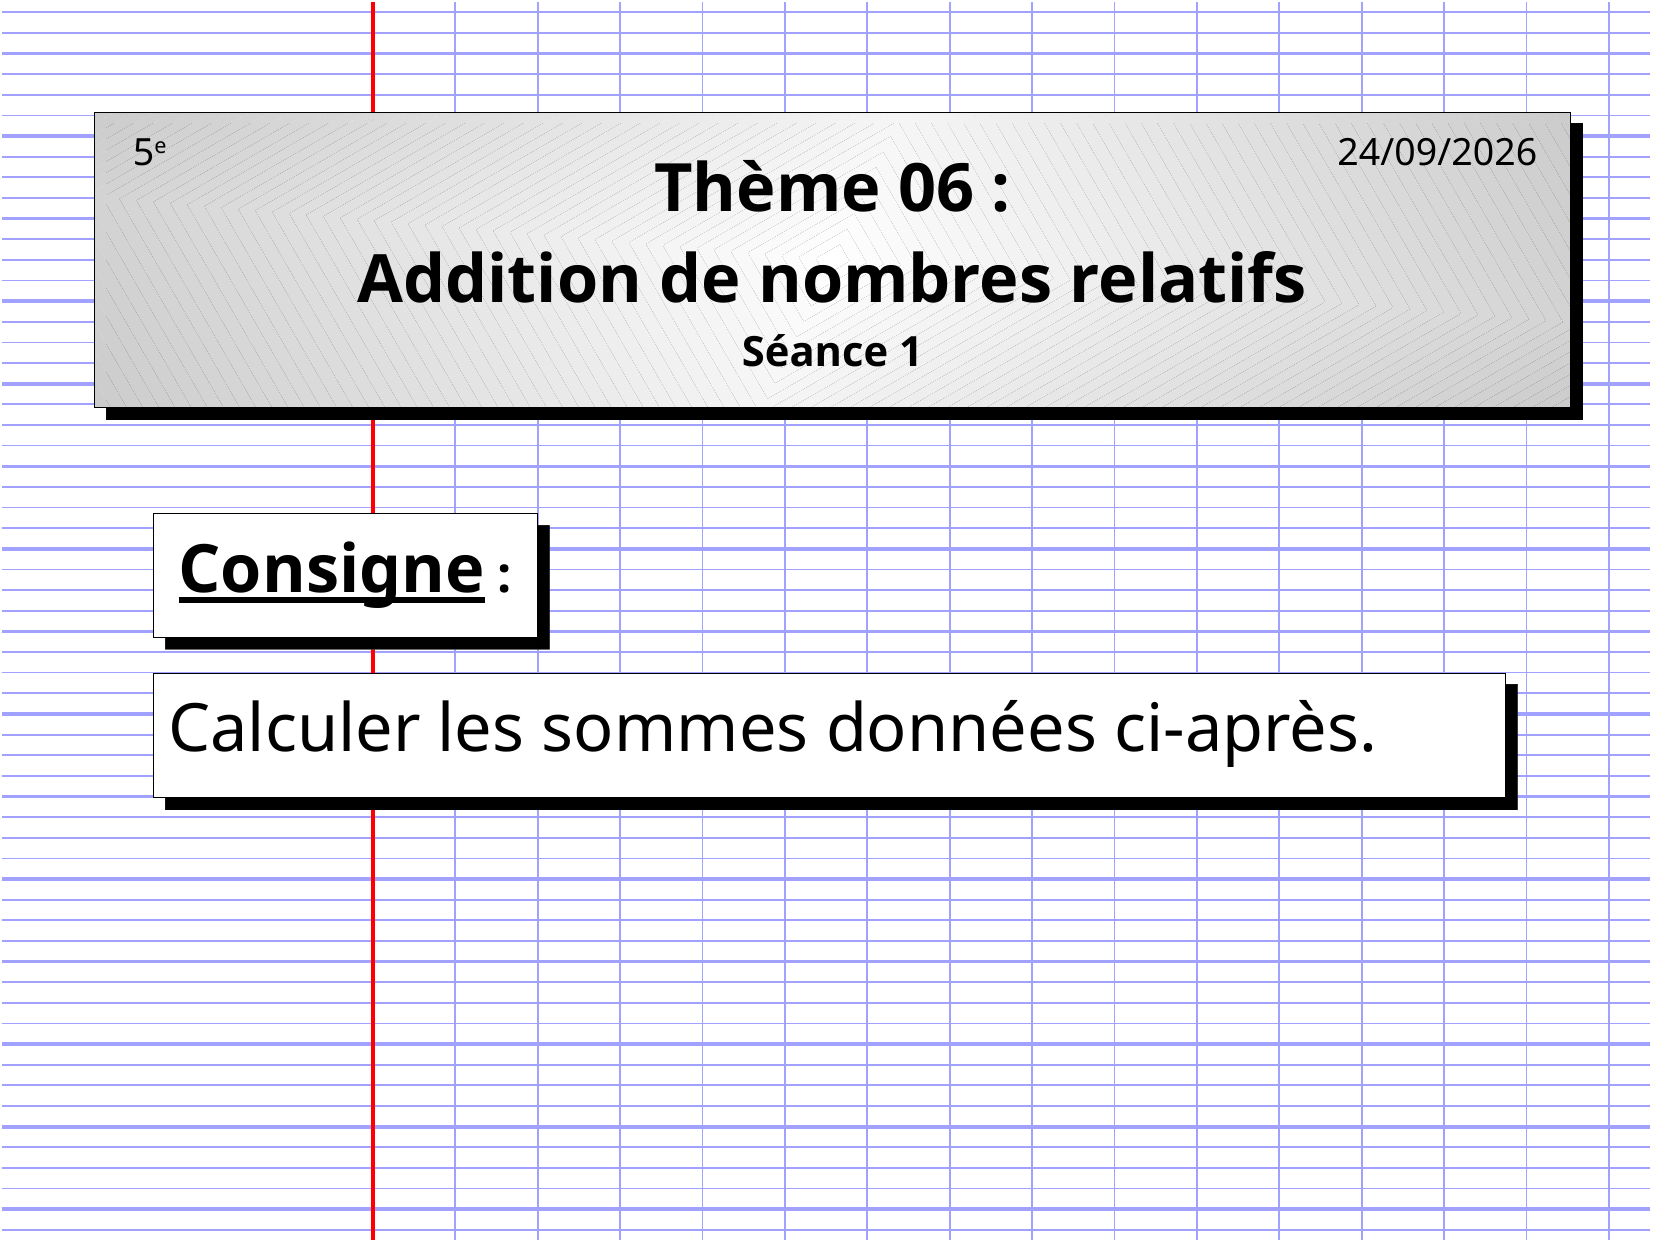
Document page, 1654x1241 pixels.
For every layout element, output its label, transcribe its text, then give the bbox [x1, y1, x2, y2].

text_box 10/02/2013 [1322, 118, 1560, 186]
picture [0, 0, 1654, 1241]
text_box Consigne : [153, 513, 538, 638]
text_box Thème 06 : Addition de nombres relatifs Séance 1 [94, 112, 1571, 408]
text_box Calculer les sommes données ci-après. [153, 673, 1506, 798]
text_box 5e [118, 118, 207, 186]
